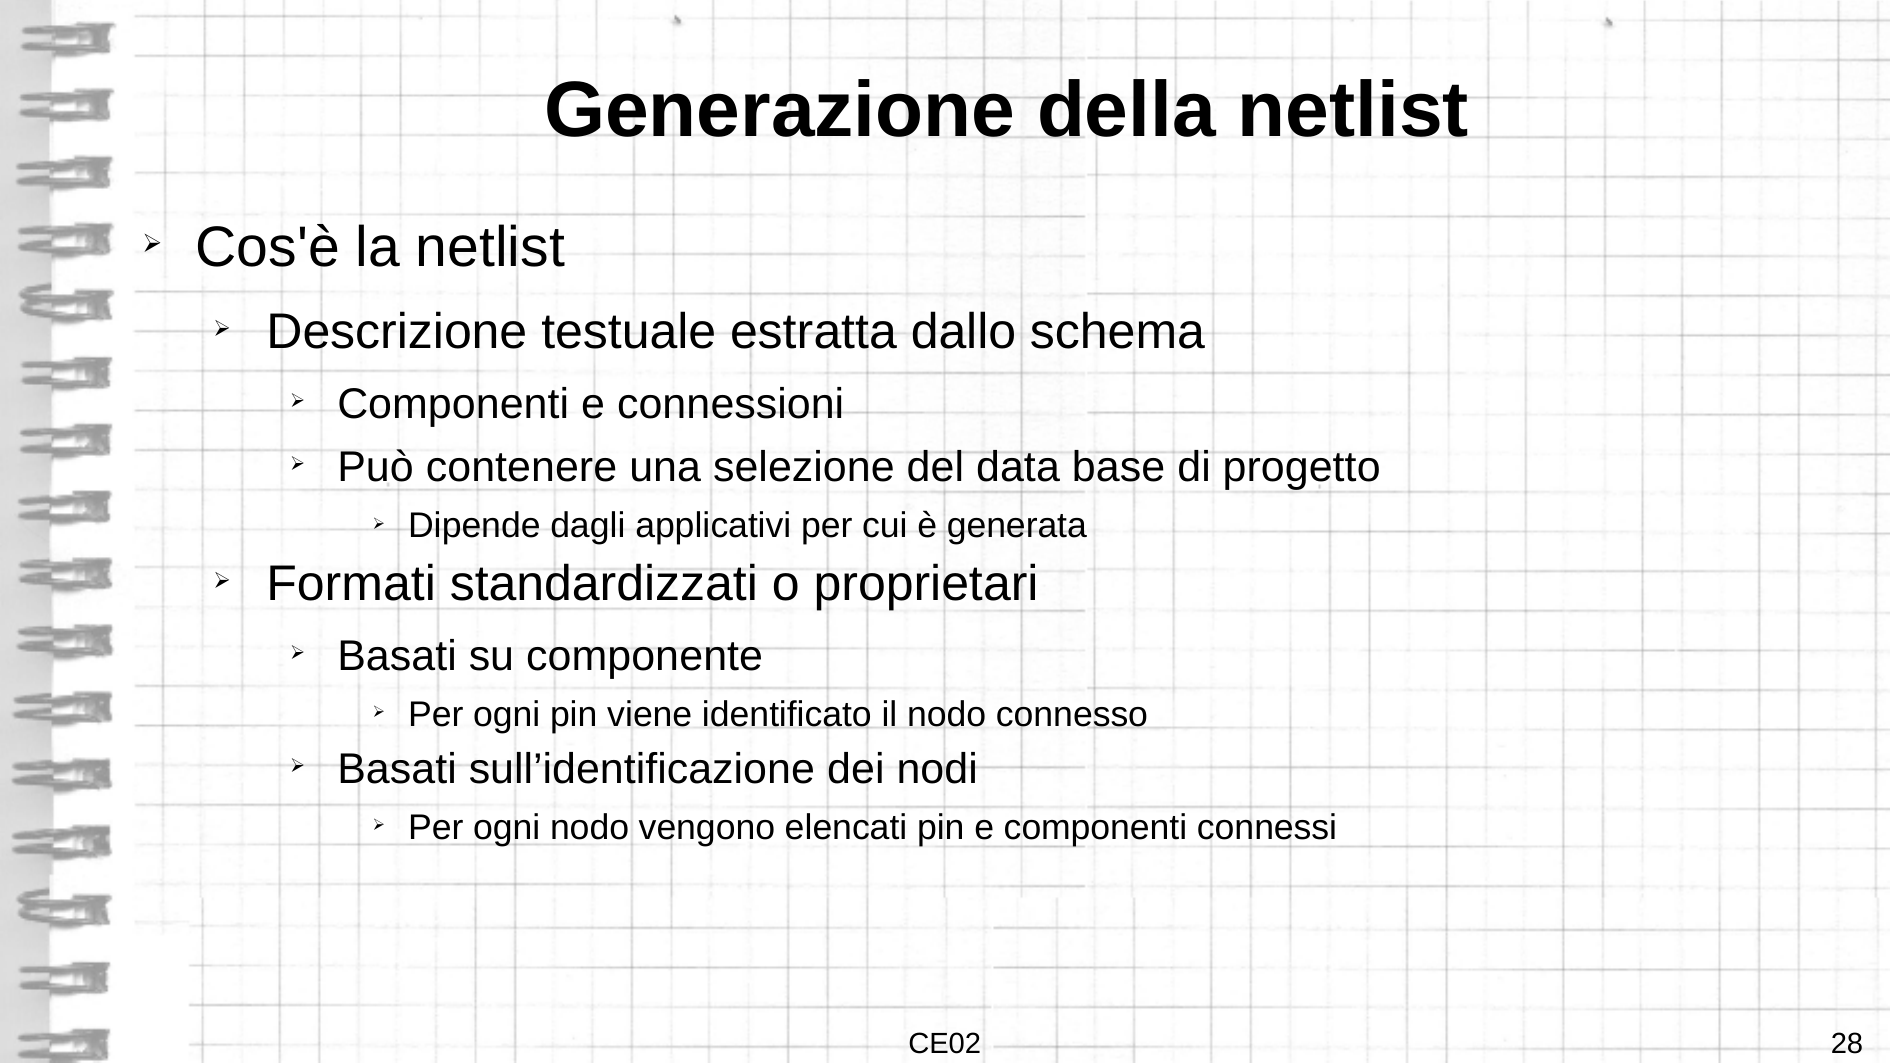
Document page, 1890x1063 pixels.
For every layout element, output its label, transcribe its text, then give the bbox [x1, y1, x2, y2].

title Generazione della netlist [124, 20, 1890, 198]
list Cos'è la netlist Descrizione testuale estratta dallo schema Componenti e connessioni Può contenere una selezione del data base di progetto Dipende dagli applicativi per cui è generata Formati standardizzati o proprietari Basati su componente Per ogni pin viene identificato il nodo connesso Basati sull’identificazione dei nodi Per ogni nodo vengono elencati pin e componenti connessi [124, 214, 1890, 848]
picture [0, 0, 1890, 1063]
